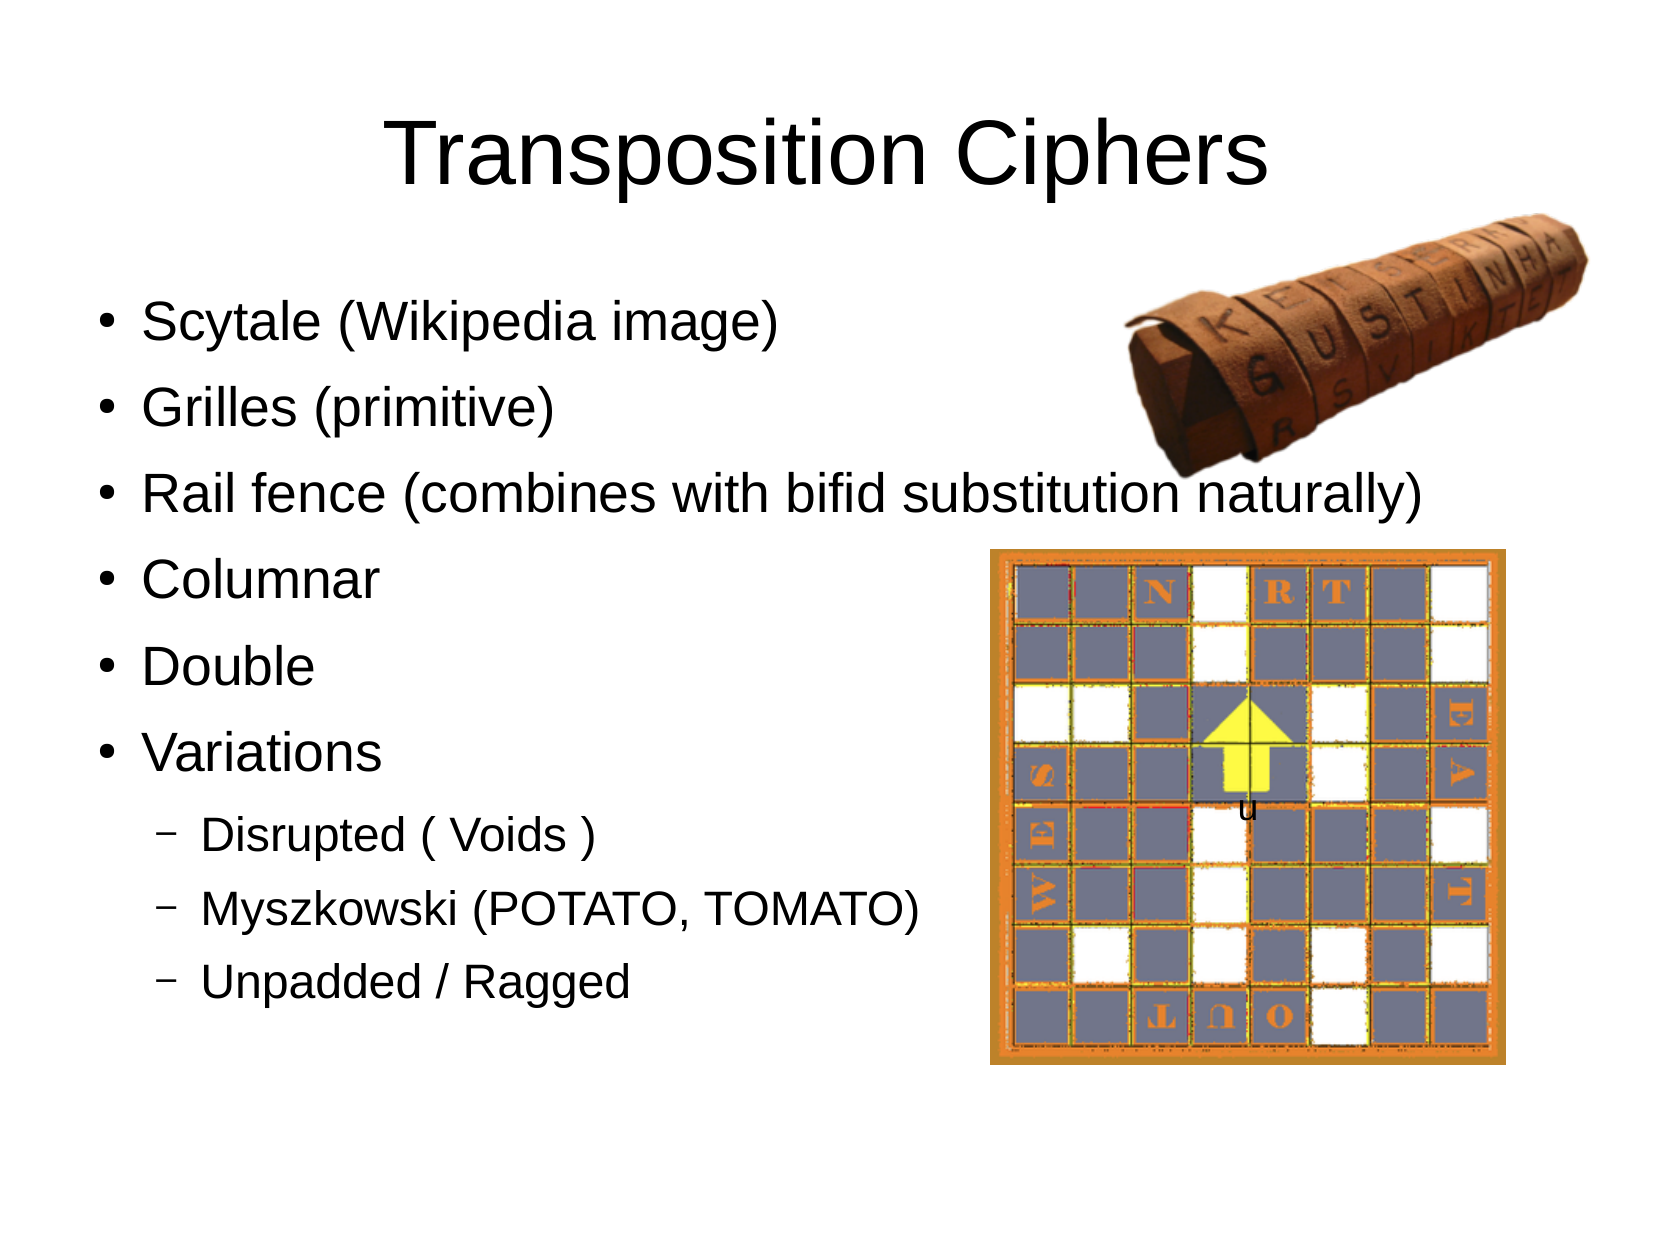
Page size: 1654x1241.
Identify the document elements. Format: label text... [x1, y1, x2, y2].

title Transposition Ciphers [82, 49, 1571, 257]
list Scytale (Wikipedia image) Grilles (primitive) Rail fence (combines with bifid substitution naturally) Columnar Double Variations Disrupted ( Voids ) Myszkowski (POTATO, TOMATO) Unpadded / Ragged [82, 290, 1571, 1010]
picture [1122, 212, 1591, 481]
picture [990, 549, 1506, 1066]
